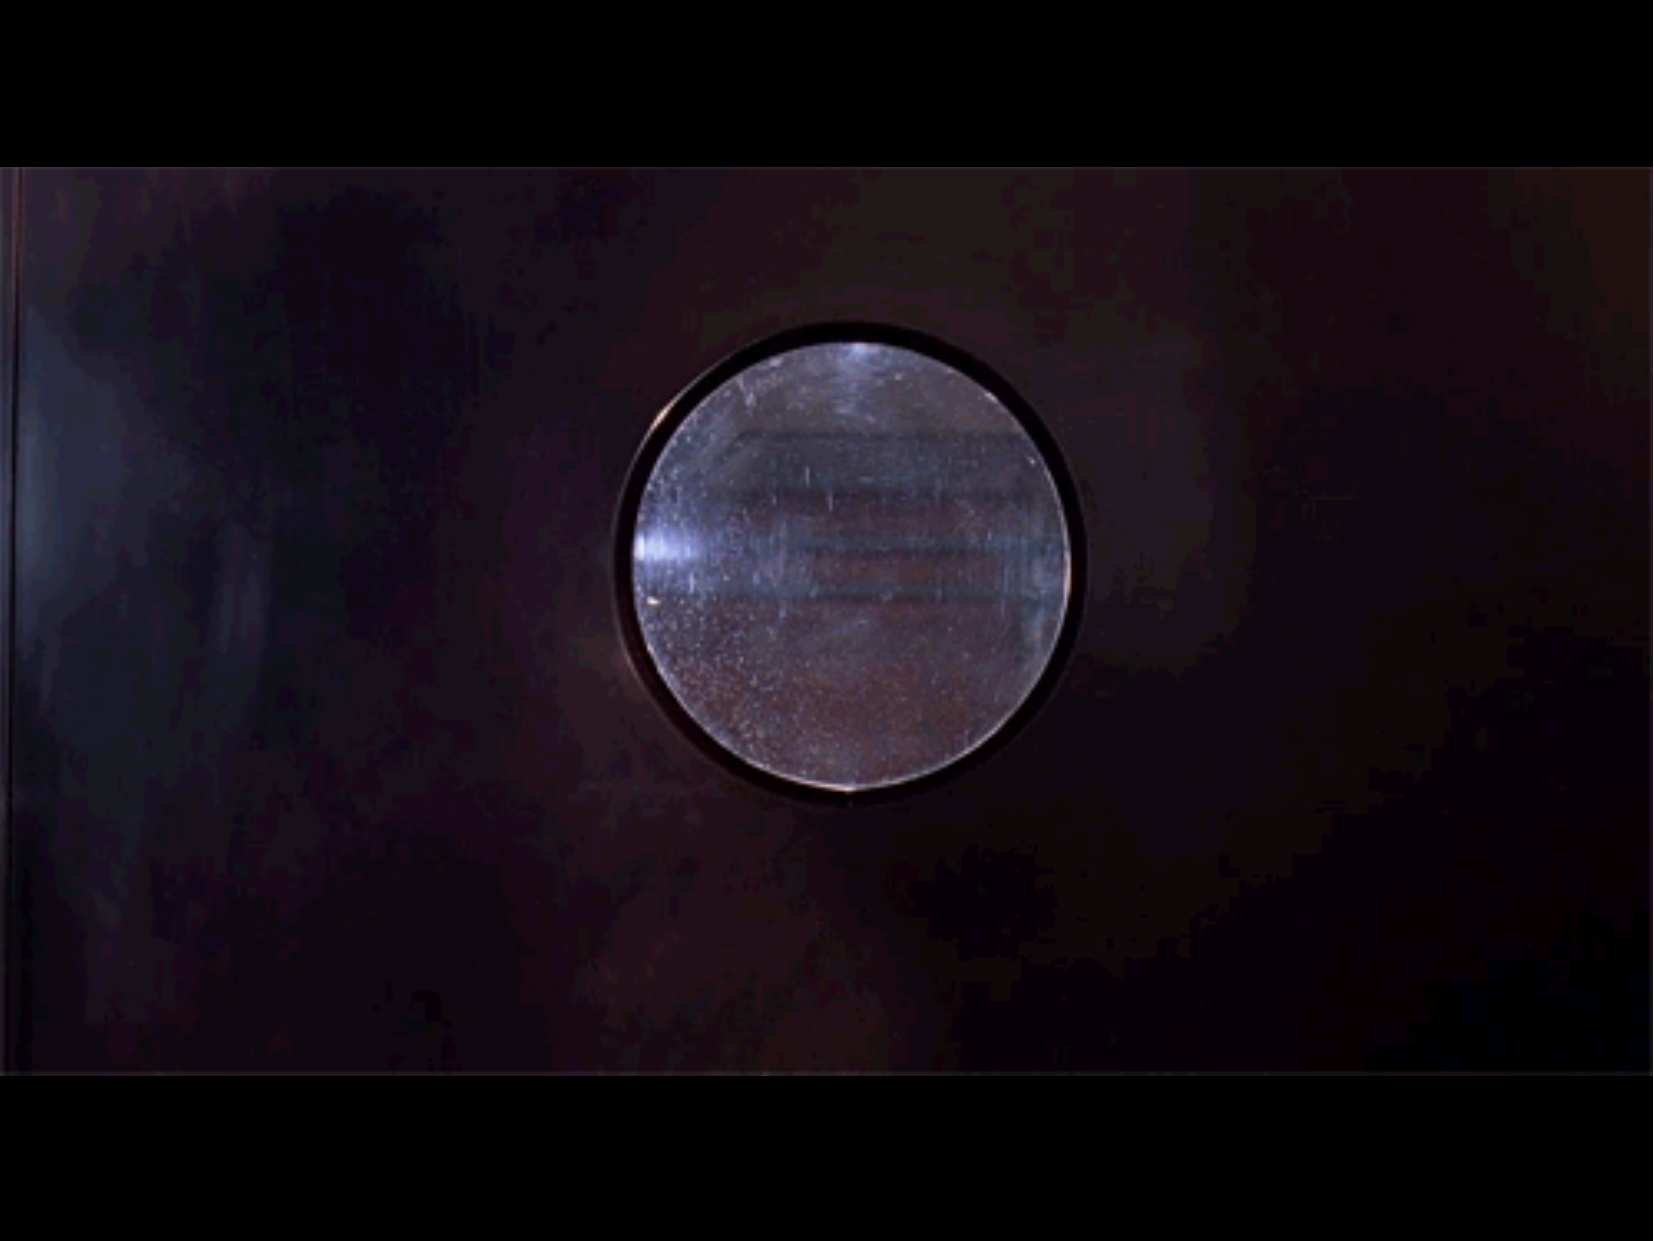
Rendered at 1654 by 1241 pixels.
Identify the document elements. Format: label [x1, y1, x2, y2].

picture [0, 167, 1653, 1076]
